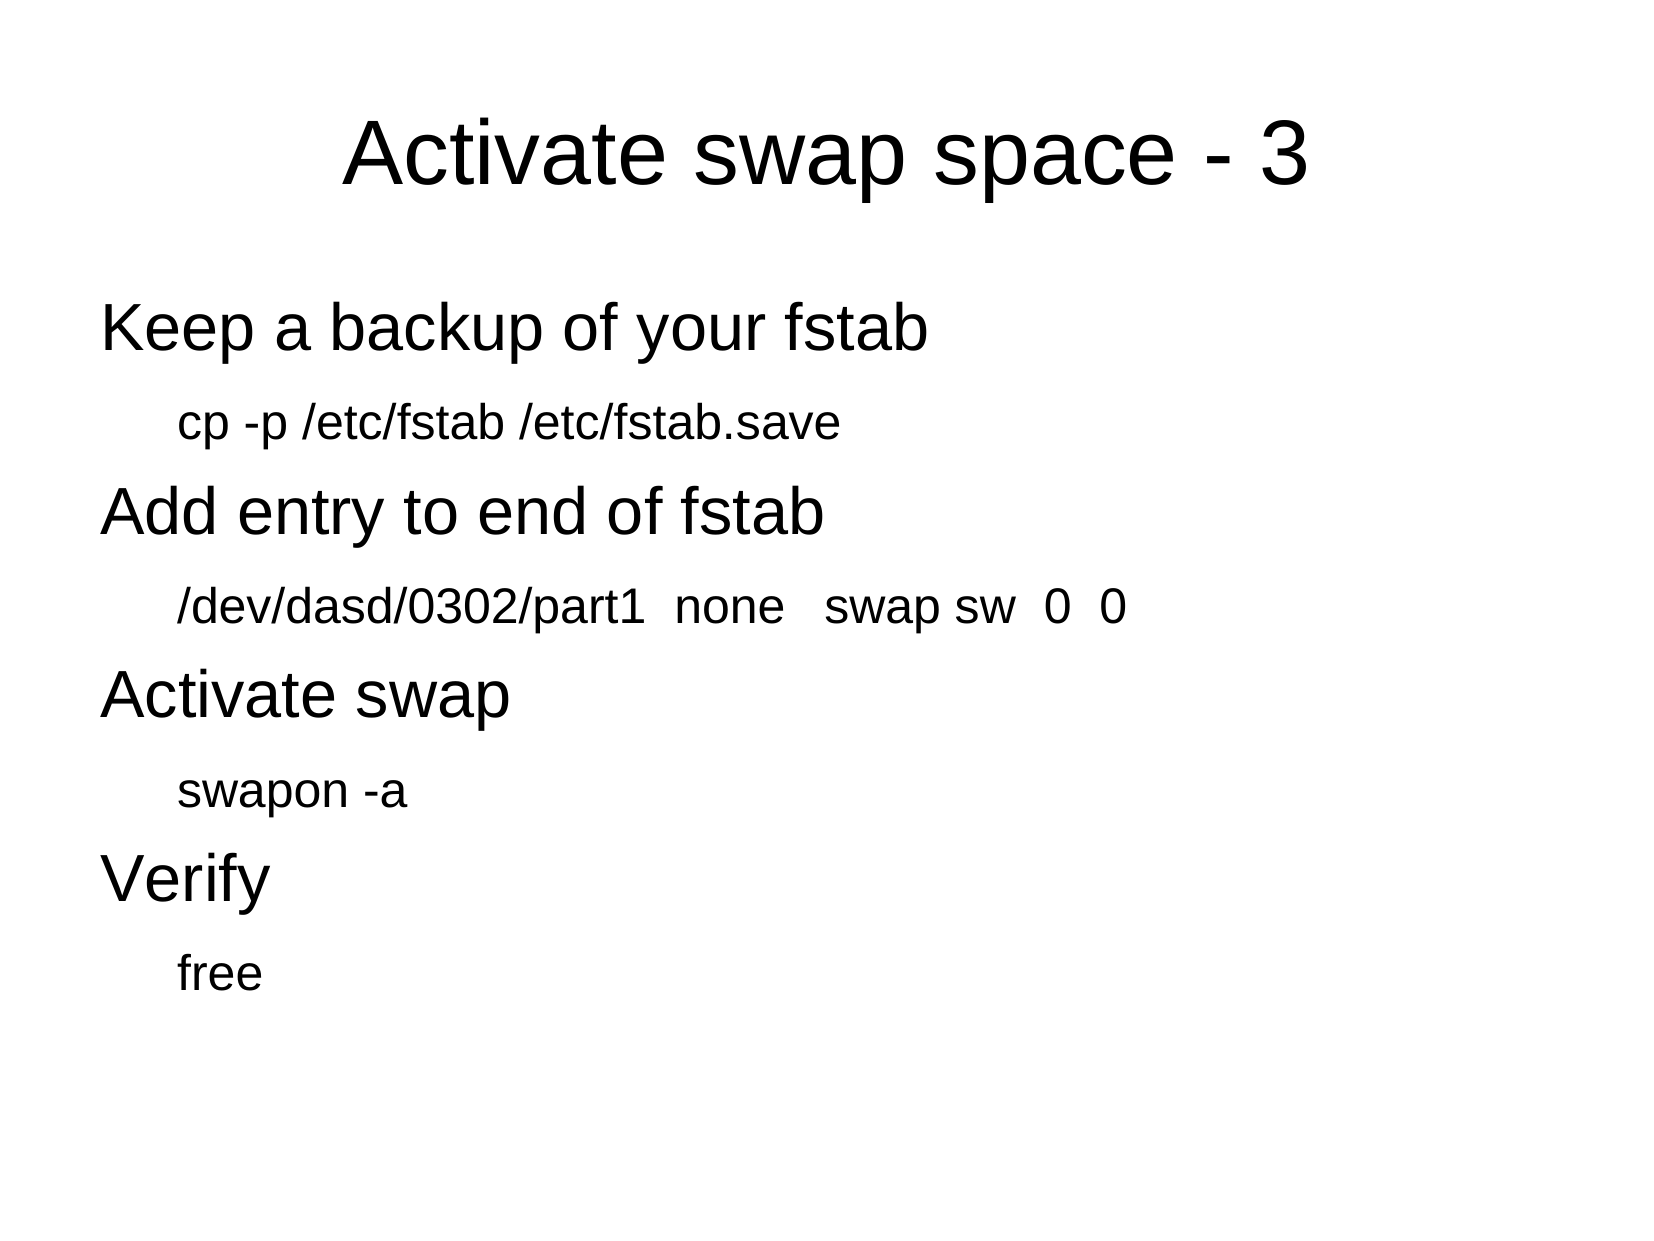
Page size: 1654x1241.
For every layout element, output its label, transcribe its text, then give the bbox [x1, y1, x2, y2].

list Keep a backup of your fstab cp -p /etc/fstab /etc/fstab.save Add entry to end of fstab /dev/dasd/0302/part1 none swap sw 0 0 Activate swap swapon -a Verify free [82, 290, 1571, 1109]
title Activate swap space - 3 [82, 49, 1571, 257]
